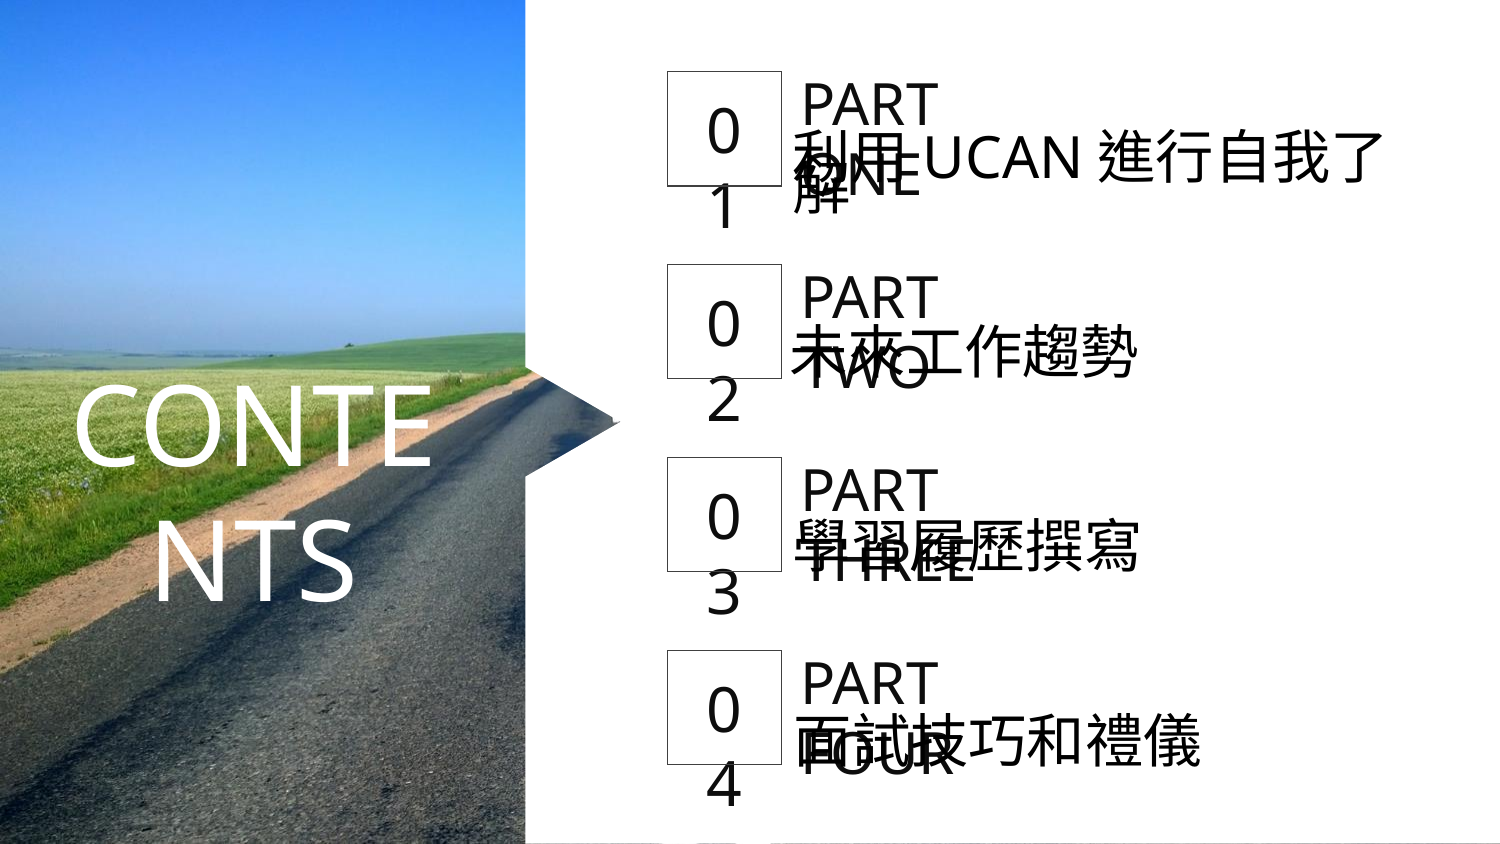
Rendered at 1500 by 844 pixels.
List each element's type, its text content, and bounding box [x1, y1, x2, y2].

text_box 0 3 [675, 469, 774, 561]
text_box 0 2 [675, 276, 774, 368]
text_box CONTENTS [53, 346, 455, 498]
text_box PART THREE [785, 445, 1093, 532]
text_box 學習履歷撰寫 [777, 540, 781, 571]
text_box PART ONE [785, 59, 998, 146]
text_box 面試技巧和禮儀 [779, 735, 1335, 789]
text_box 利用UCAN進行自我了解 [777, 150, 1451, 198]
text_box 0 4 [675, 662, 774, 754]
text_box 未來工作趨勢 [774, 346, 781, 378]
text_box 學習履歷撰寫 [777, 540, 1334, 593]
text_box 未來工作趨勢 [774, 346, 1330, 399]
text_box PART TWO [785, 252, 998, 339]
text_box PART FOUR [785, 638, 1046, 725]
text_box 0 1 [683, 83, 766, 175]
